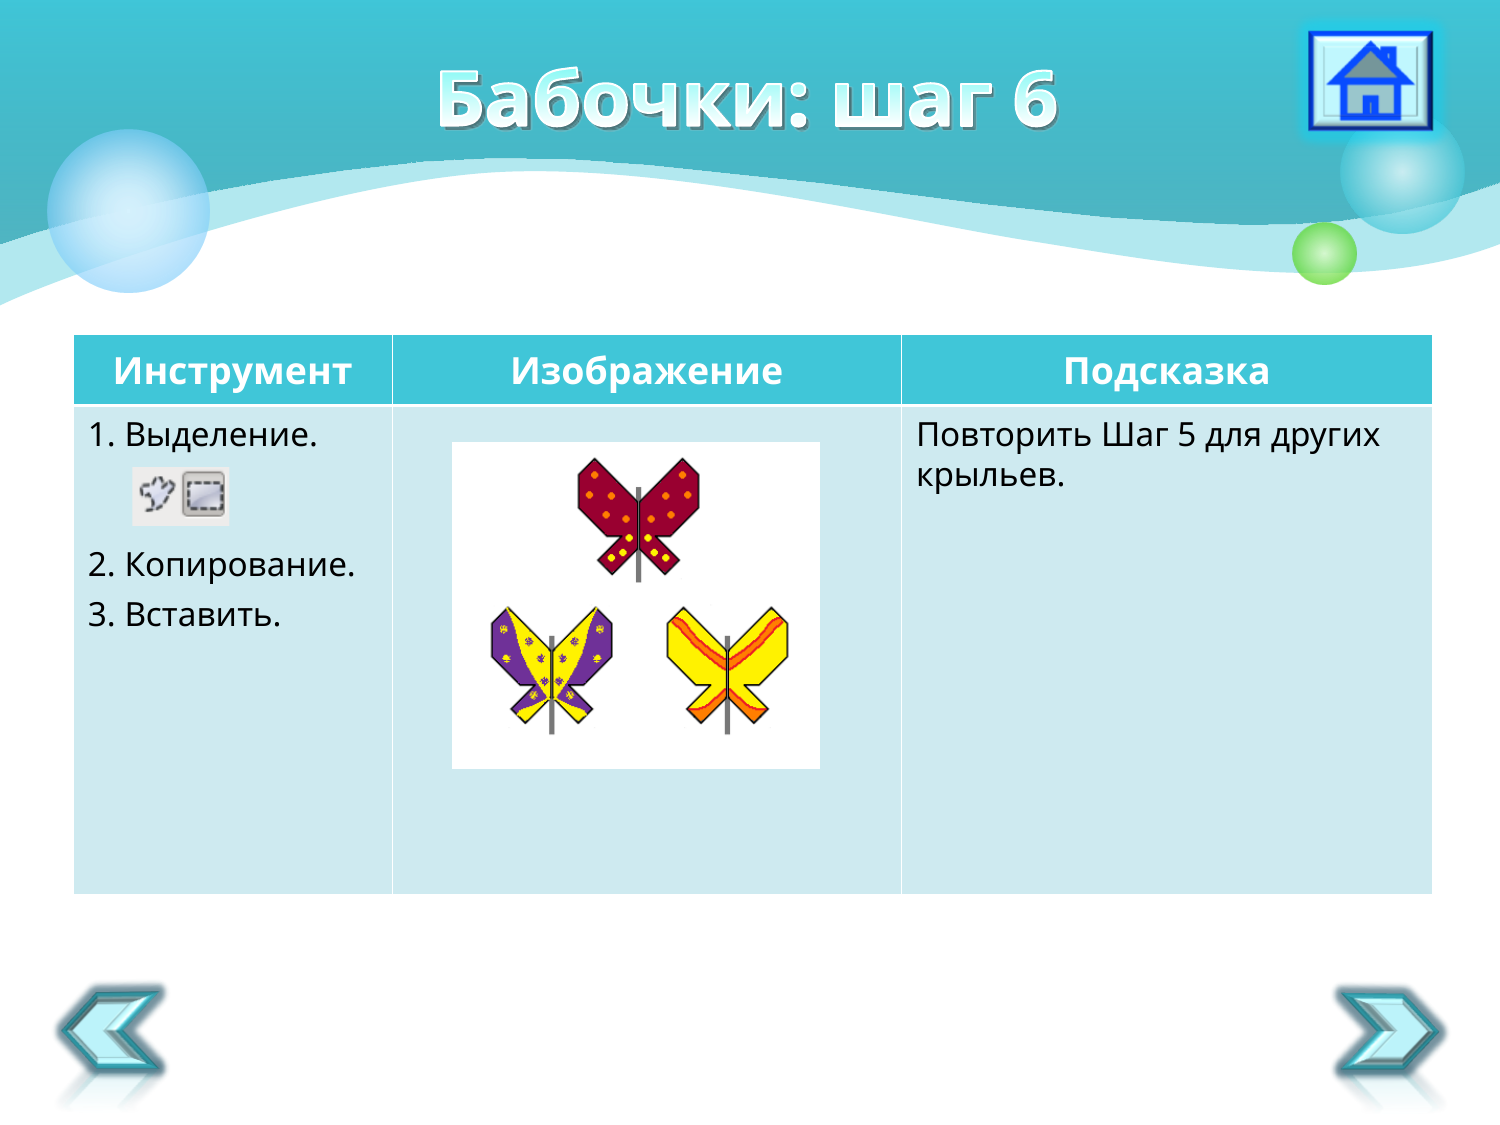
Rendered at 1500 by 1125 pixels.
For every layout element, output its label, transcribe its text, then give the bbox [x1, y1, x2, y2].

picture [132, 467, 230, 526]
table_header Подсказка [902, 335, 1432, 404]
table_header Инструмент [74, 335, 392, 404]
text_box Бабочки: шаг 6 [634, 84, 676, 126]
picture [46, 128, 211, 294]
picture [1284, 6, 1466, 286]
text_box Бабочки: шаг 6 [584, 83, 627, 127]
text_box Бабочки: шаг 6 [910, 83, 949, 127]
text_box Бабочки: шаг 6 [535, 67, 578, 127]
table_cell 1. Выделение. 2. Копирование. 3. Вставить. [74, 407, 392, 894]
text_box Бабочки: шаг 6 [836, 84, 901, 126]
picture [1321, 974, 1459, 1125]
text_box Бабочки: шаг 6 [736, 84, 782, 126]
table_cell [393, 407, 901, 894]
picture [452, 442, 820, 769]
text_box Бабочки: шаг 6 [487, 83, 527, 127]
text_box Бабочки: шаг 6 [1015, 70, 1056, 127]
table_cell Повторить Шаг 5 для других крыльев. [902, 407, 1432, 894]
picture [43, 972, 179, 1125]
text_box Бабочки: шаг 6 [687, 84, 731, 126]
text_box Бабочки: шаг 6 [960, 84, 991, 126]
text_box Бабочки: шаг 6 [441, 71, 481, 126]
table_header Изображение [393, 335, 901, 404]
